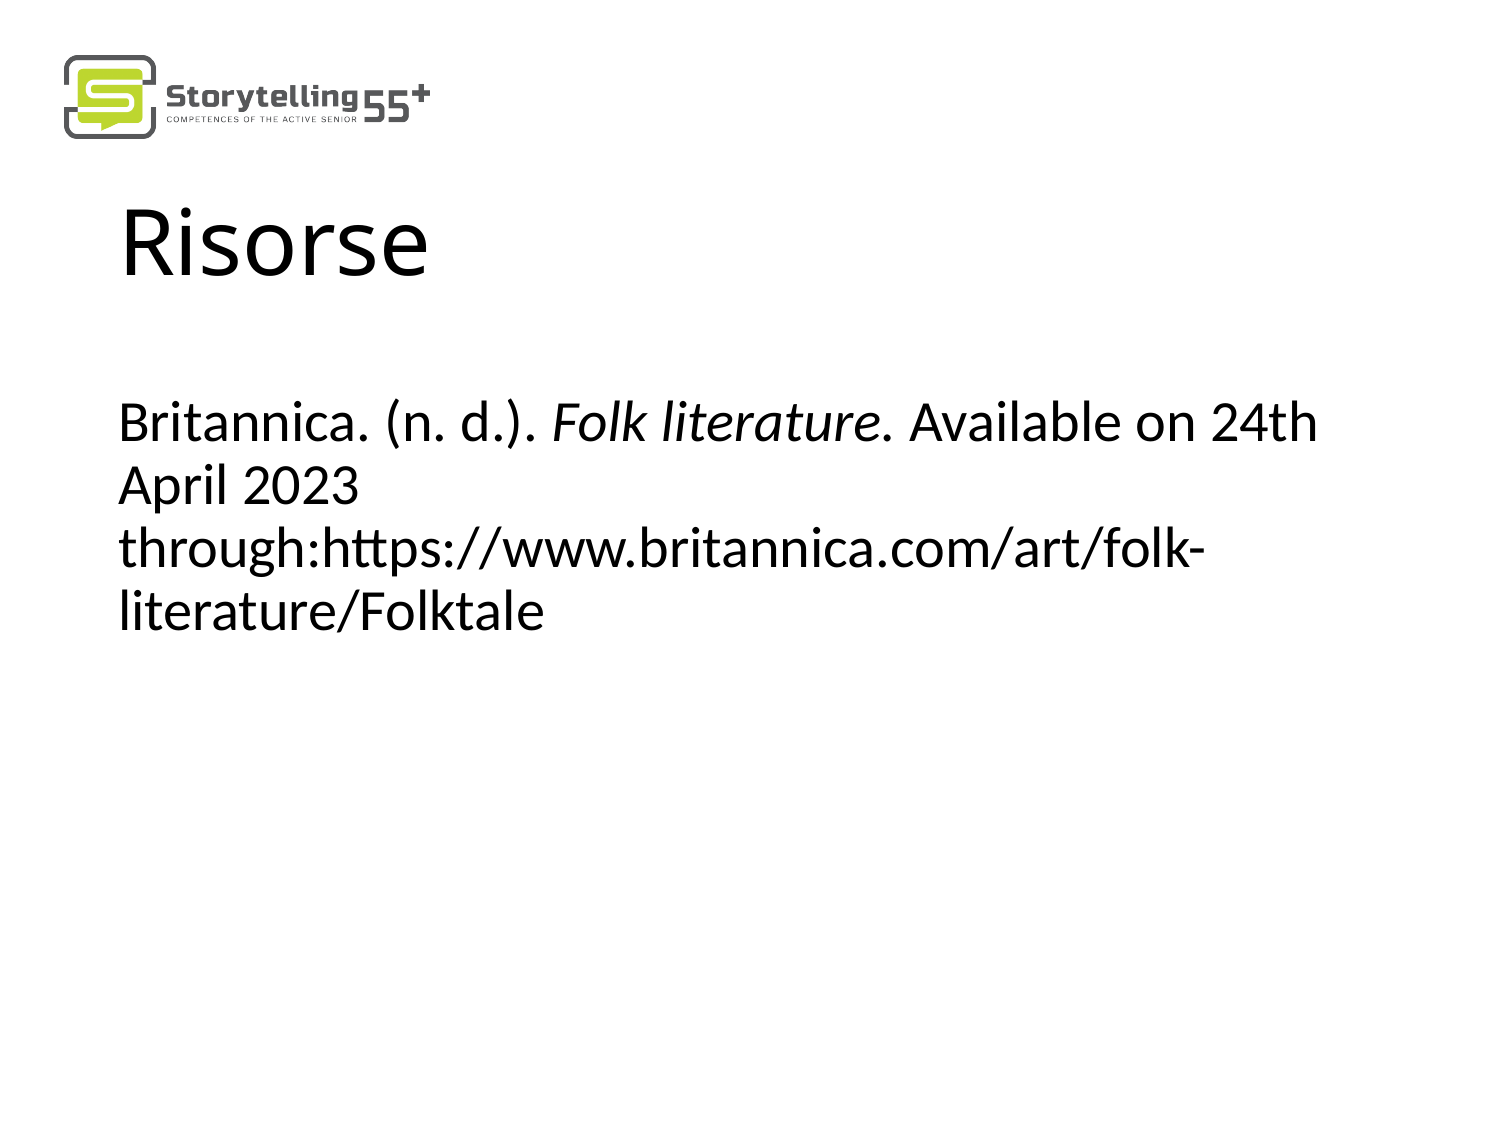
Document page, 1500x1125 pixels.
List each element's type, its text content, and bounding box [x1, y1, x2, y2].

picture [64, 55, 430, 139]
title Risorse [103, 138, 1397, 353]
list Britannica. (n. d.). Folk literature. Available on 24th April 2023 through:https://www.britannica.com/art/folk-literature/Folktale [103, 384, 1397, 1014]
